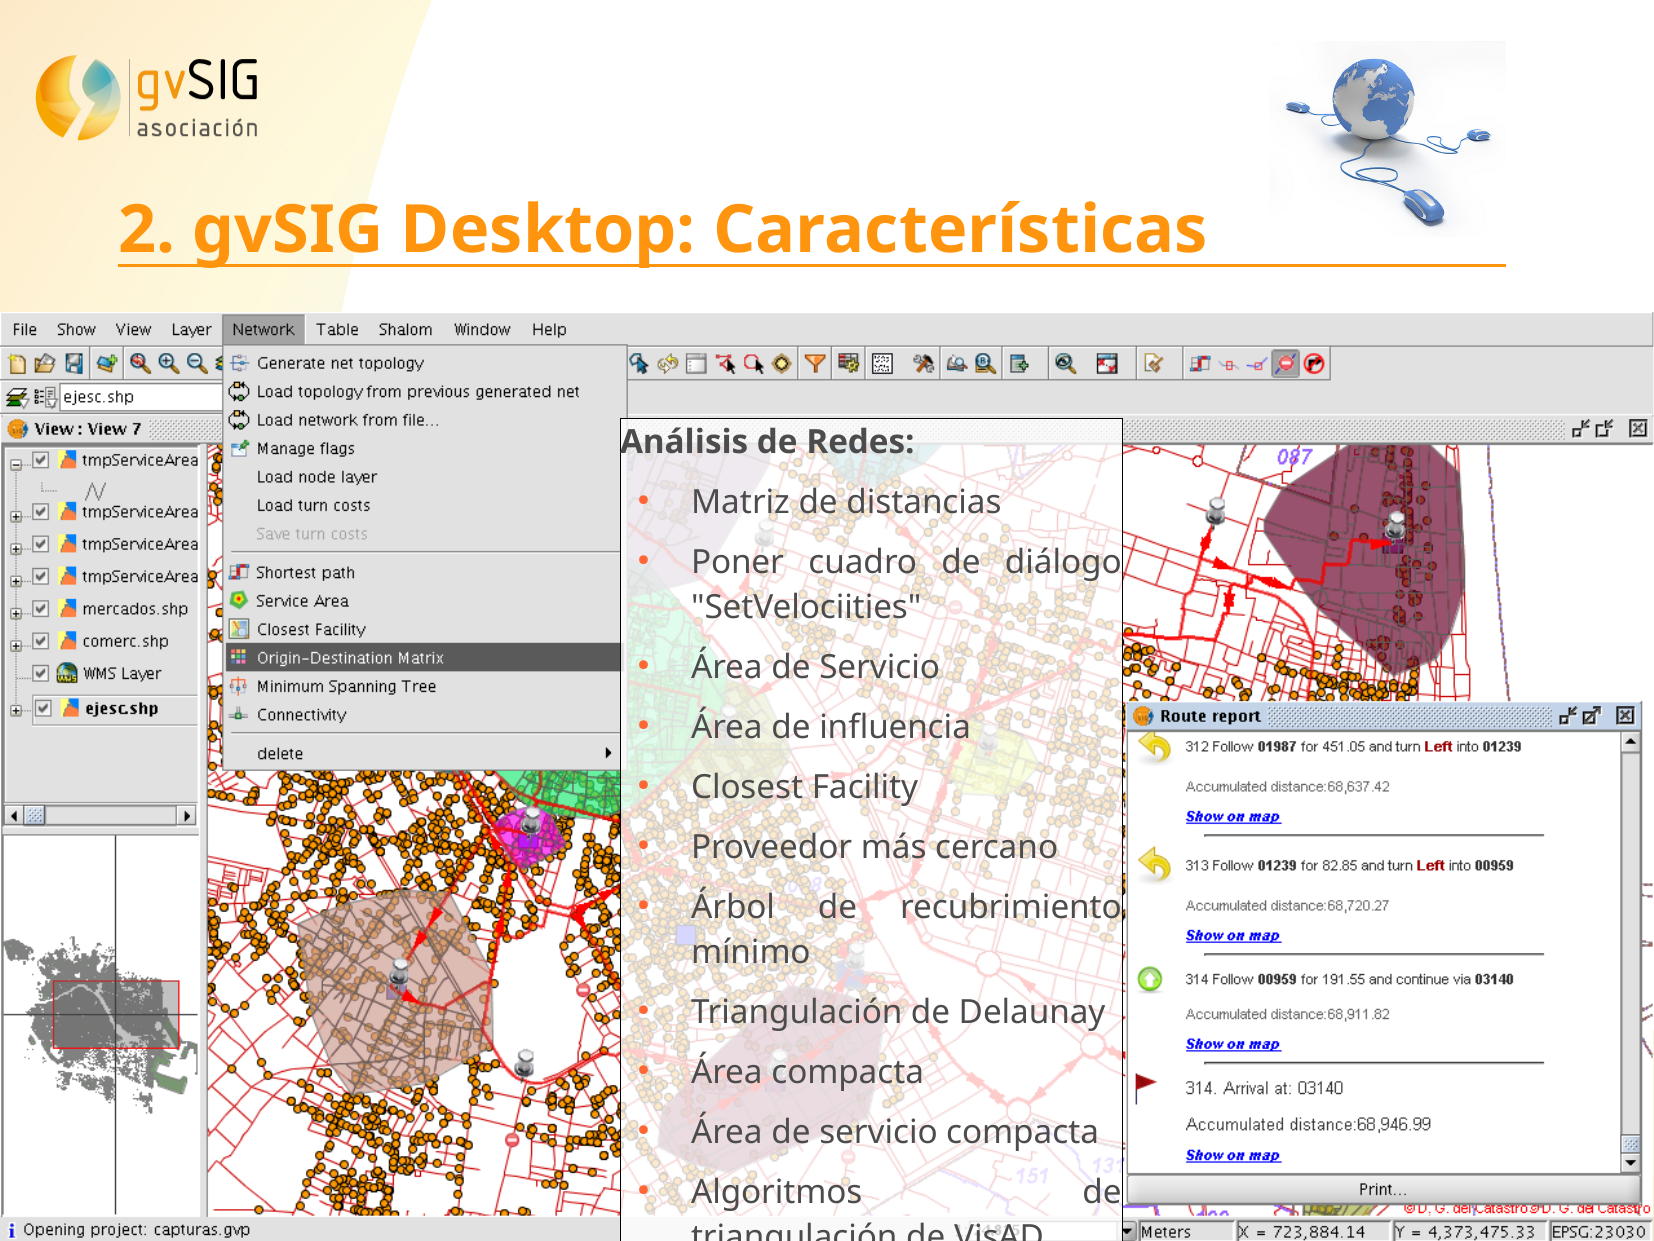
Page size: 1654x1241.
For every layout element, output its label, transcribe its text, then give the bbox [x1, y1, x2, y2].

title 2. gvSIG Desktop: Características [118, 177, 1607, 276]
picture [0, 0, 1654, 1241]
list Análisis de Redes: Matriz de distancias Poner cuadro de diálogo "SetVelociities" Área de Servicio Área de influencia Closest Facility Proveedor más cercano Árbol de recubrimiento mínimo Triangulación de Delaunay Área compacta Área de servicio compacta Algoritmos de triangulación de VisAD Polígonos de Thiessen [620, 418, 1123, 1211]
